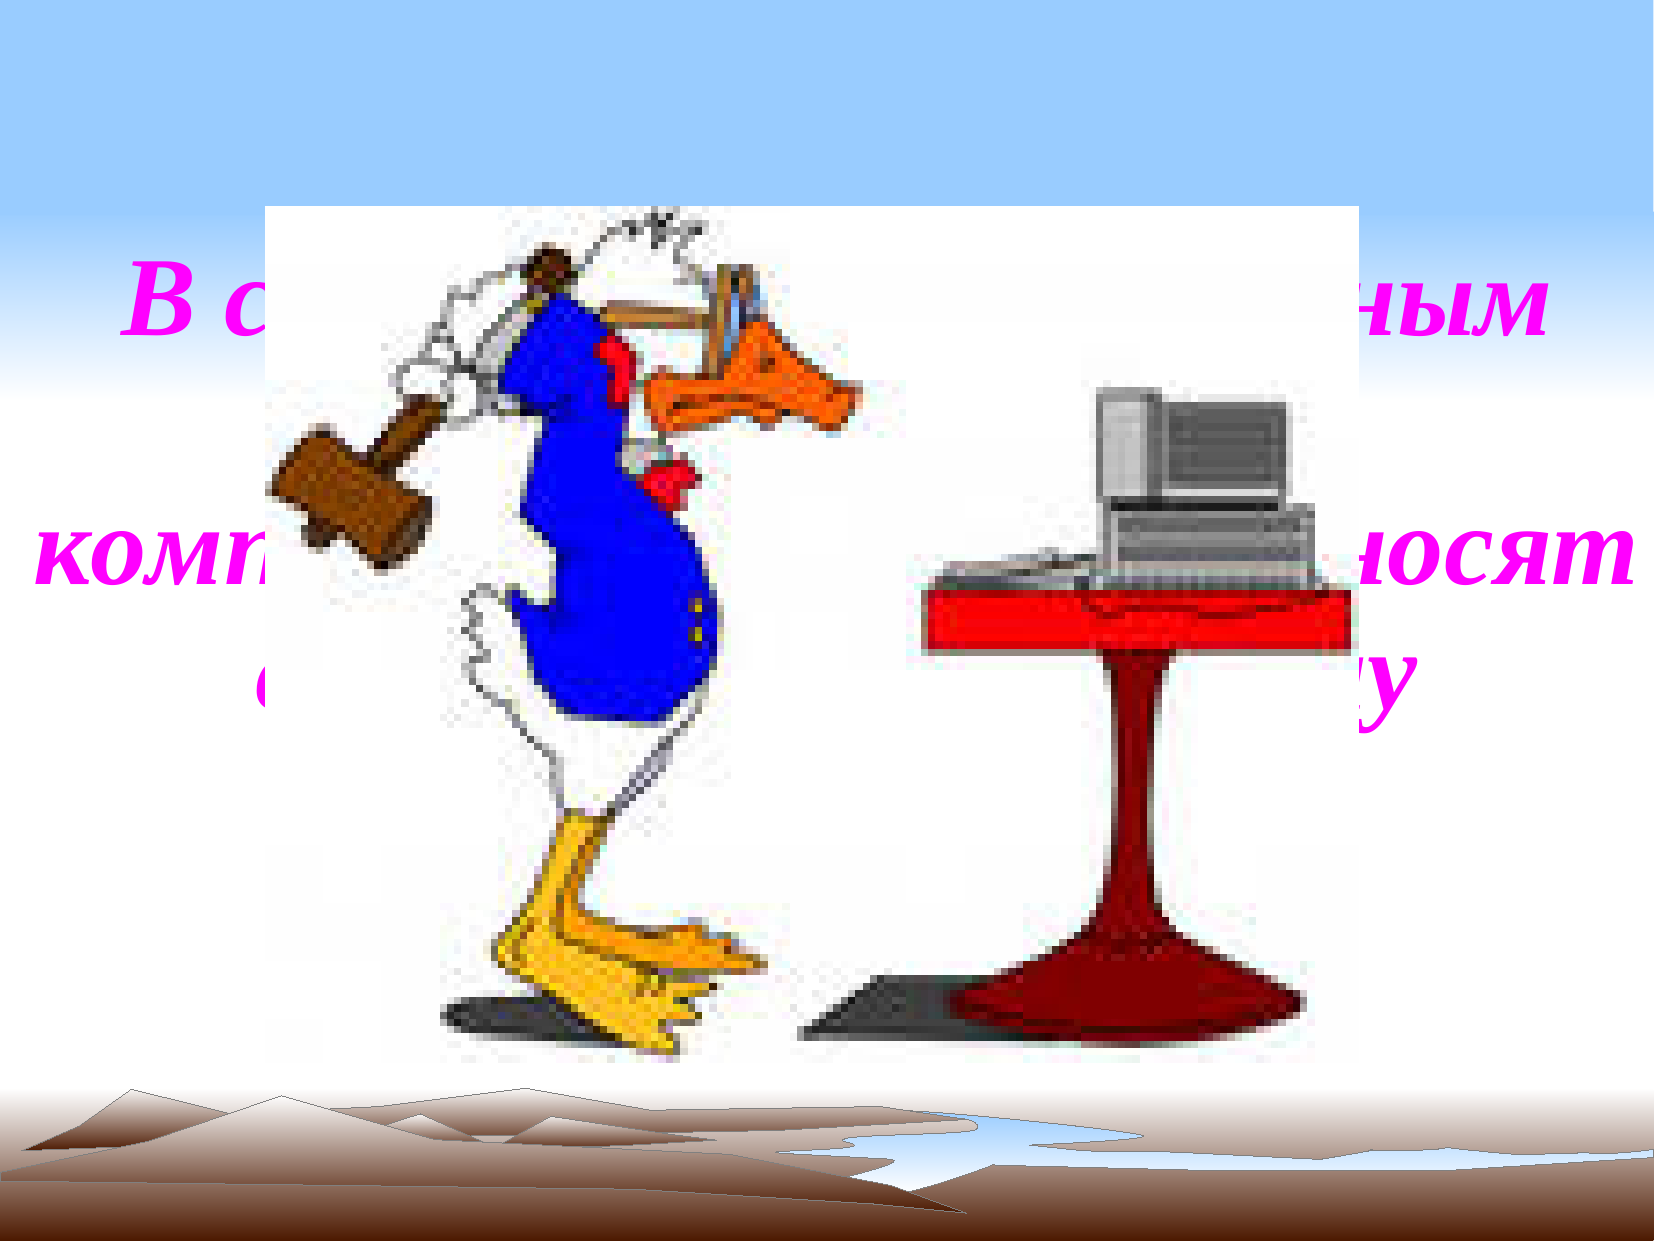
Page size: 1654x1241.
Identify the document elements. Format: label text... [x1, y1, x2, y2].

text_box В связи с выше изложенным можно сказать, что компьютерные вирусы наносят серьезный вред нашему компьютеру! [26, 235, 265, 859]
text_box В связи с выше изложенным можно сказать, что компьютерные вирусы наносят серьезный вред нашему компьютеру! [1359, 235, 1648, 859]
picture [265, 206, 1359, 1063]
